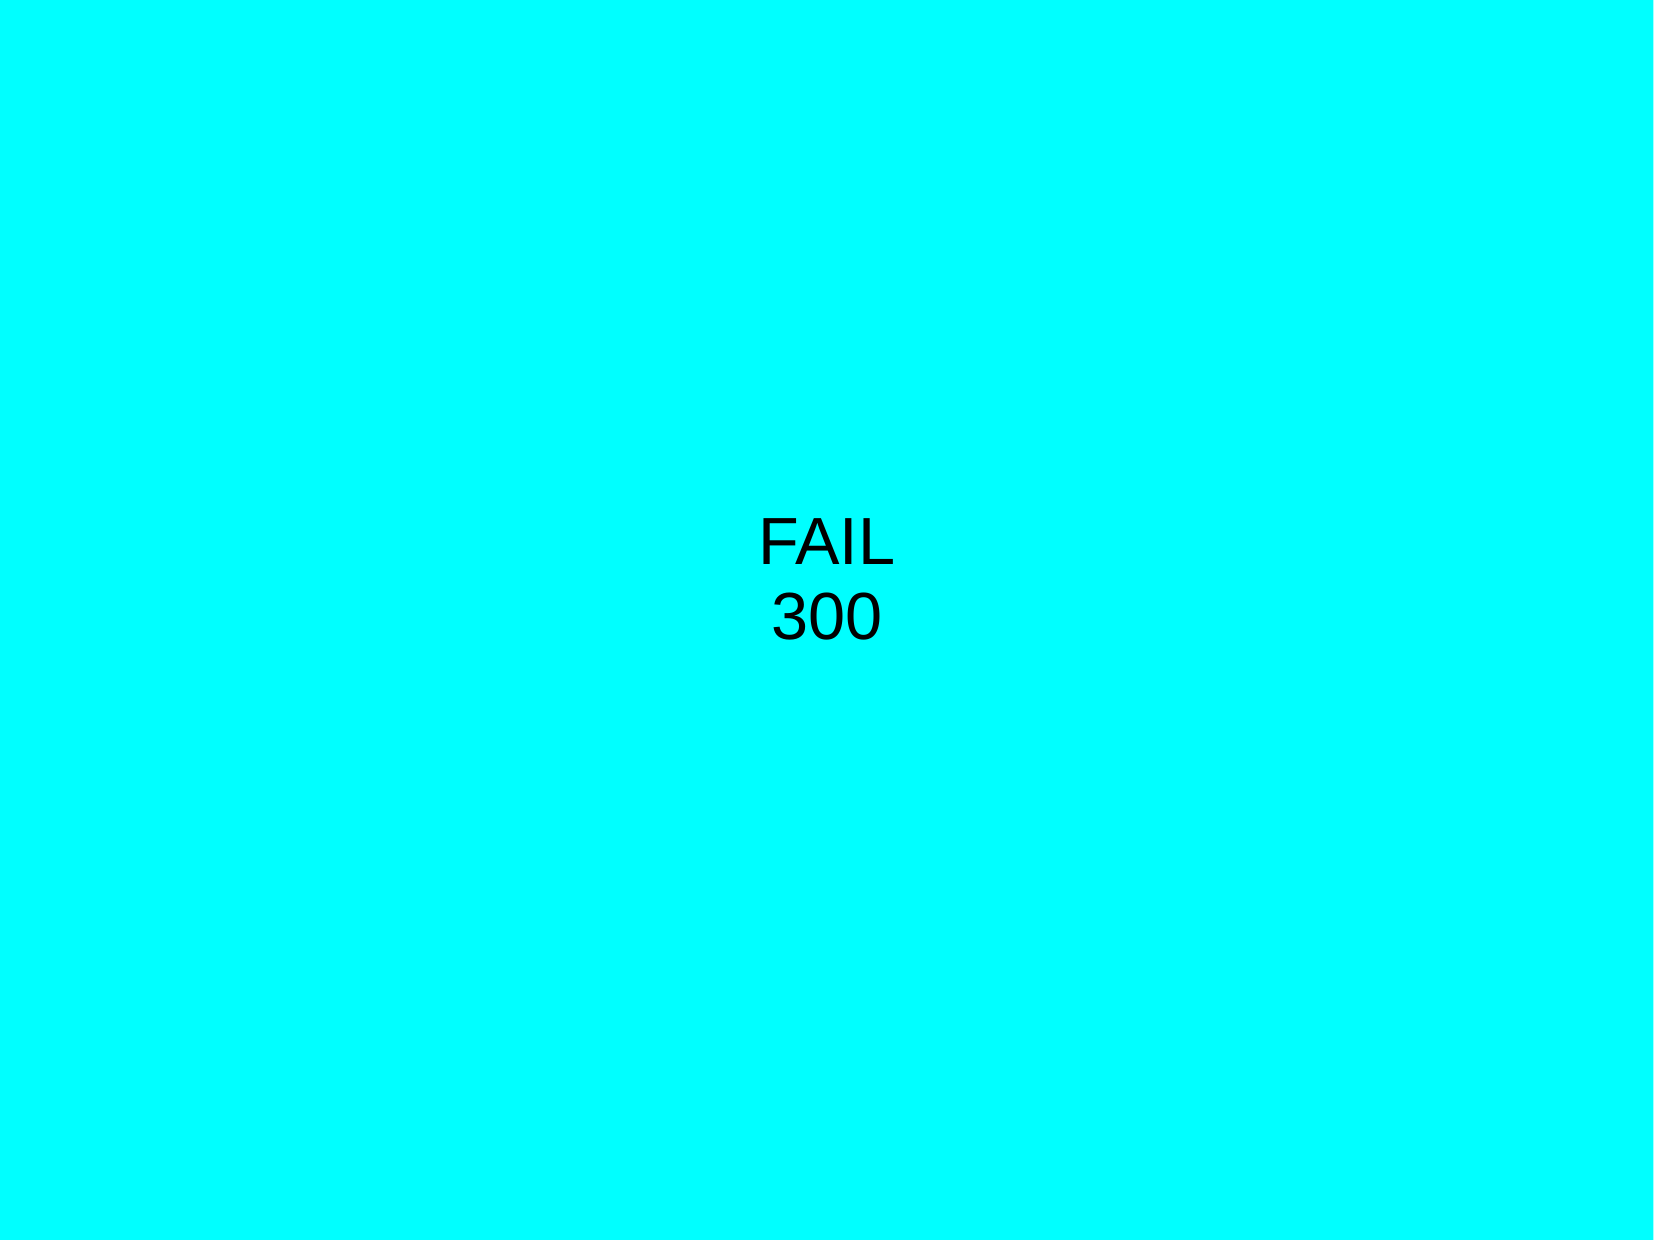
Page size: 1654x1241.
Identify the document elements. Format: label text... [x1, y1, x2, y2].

subtitle FAIL 300 [82, 49, 1571, 1109]
